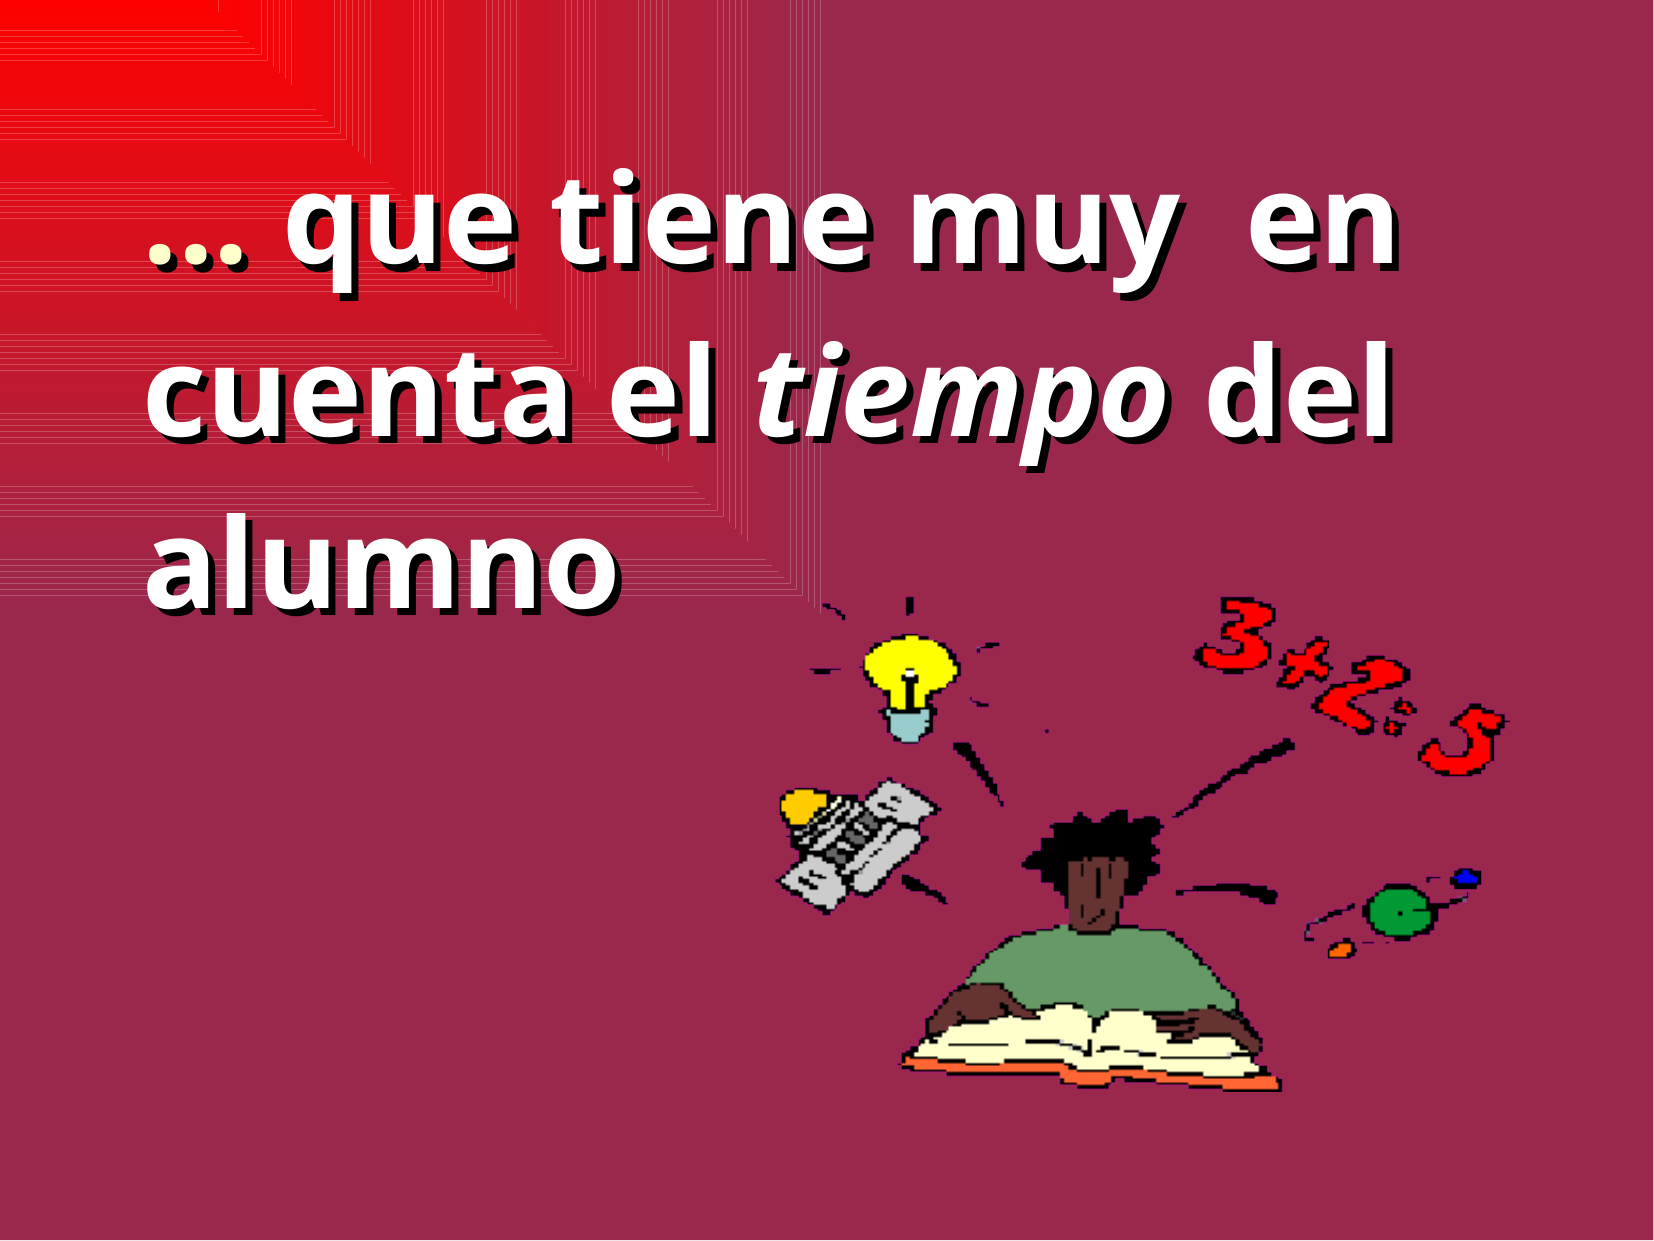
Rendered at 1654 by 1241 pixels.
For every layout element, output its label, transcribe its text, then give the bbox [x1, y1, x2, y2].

picture [767, 595, 1510, 1092]
text_box ... que tiene muy en cuenta el tiempo del alumno [142, 128, 1552, 646]
